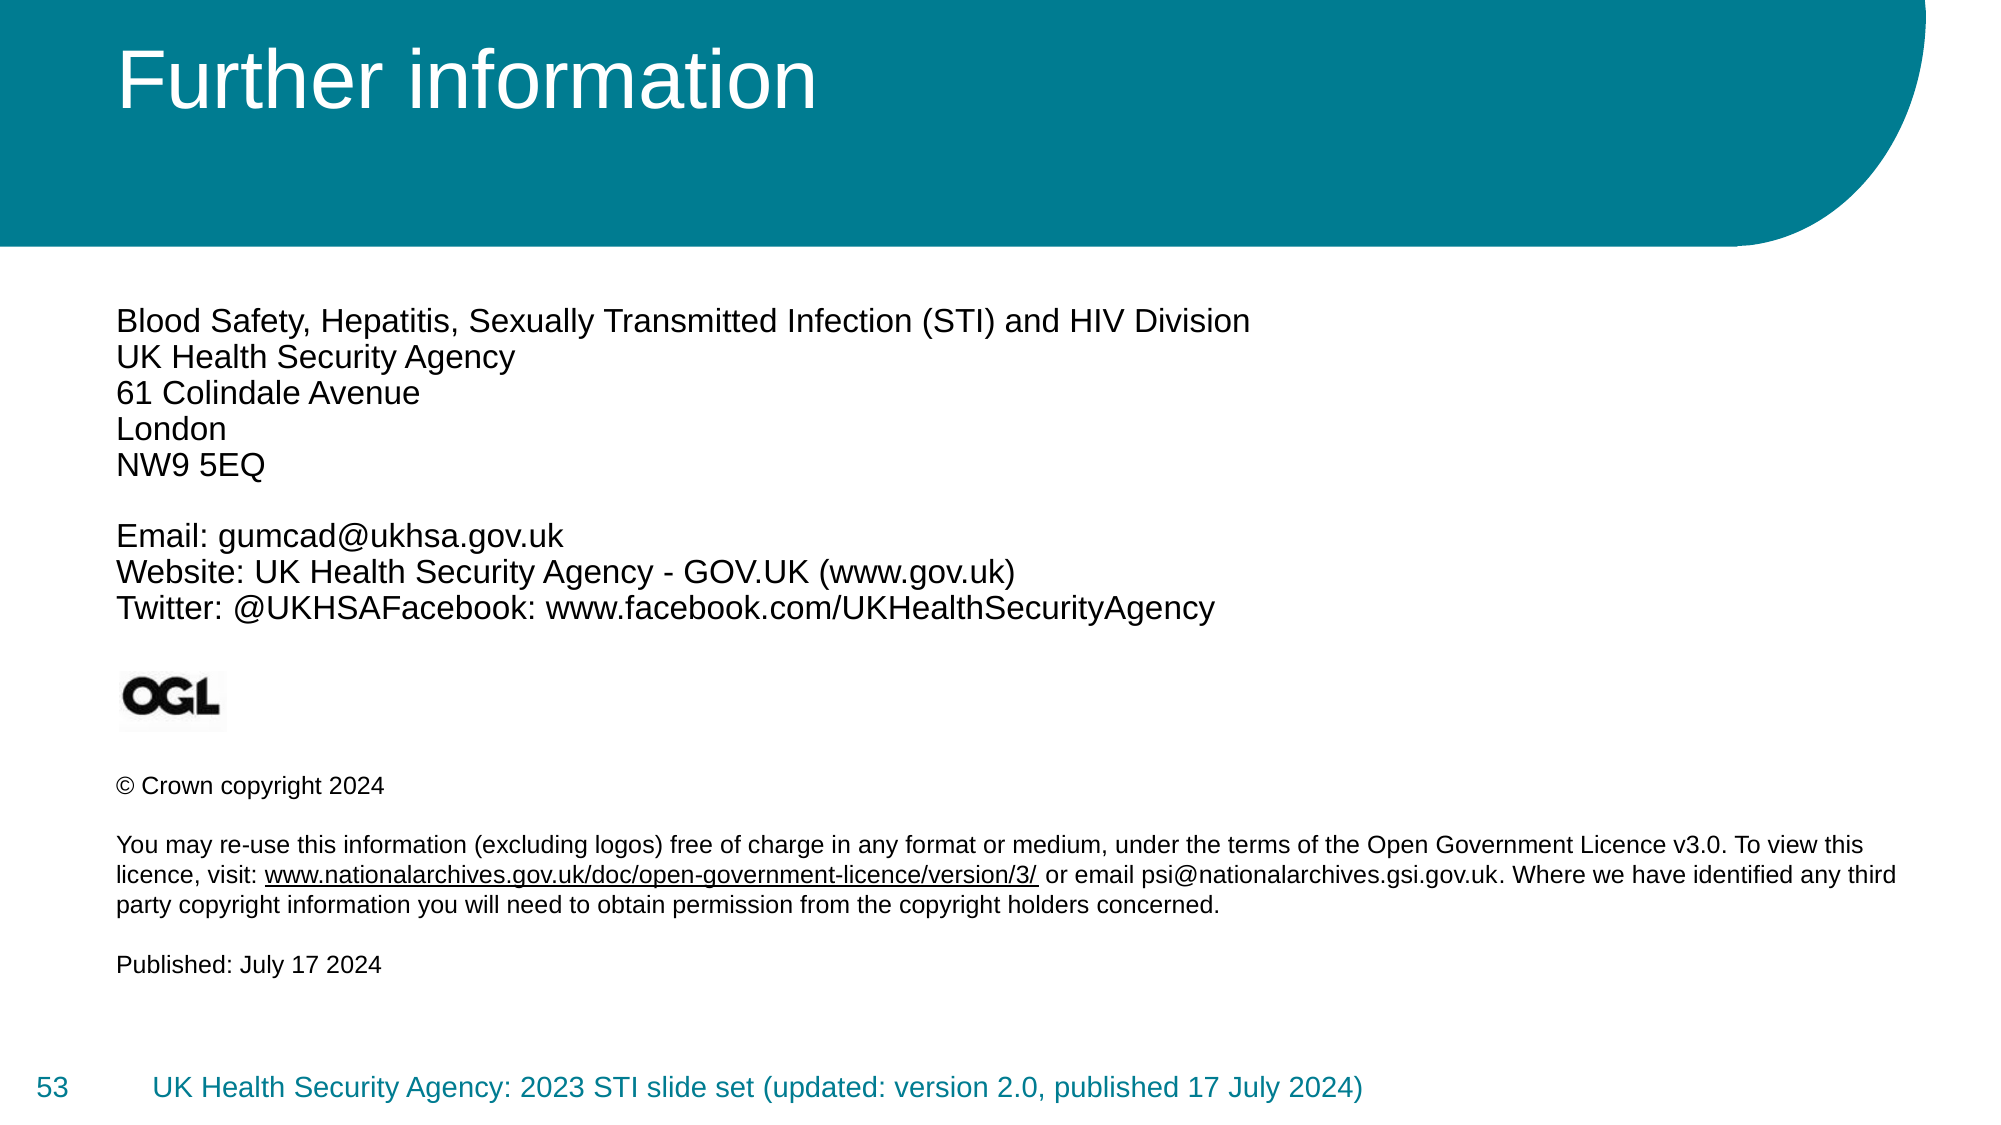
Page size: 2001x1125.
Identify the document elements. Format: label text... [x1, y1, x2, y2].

picture [119, 671, 227, 731]
list Blood Safety, Hepatitis, Sexually Transmitted Infection (STI) and HIV Division UK Health Security Agency 61 Colindale Avenue London NW9 5EQ Email: gumcad@ukhsa.gov.uk Website: UK Health Security Agency - GOV.UK (www.gov.uk) Twitter: @UKHSA Facebook: www.facebook.com/UKHealthSecurityAgency [101, 296, 1418, 731]
text_box [21, 1056, 120, 1117]
text_box UK Health Security Agency: 2023 STI slide set (updated: version 2.0, published 17 July 2024) [137, 1056, 1780, 1116]
text_box © Crown copyright 2024 You may re-use this information (excluding logos) free of charge in any format or medium, under the terms of the Open Government Licence v3.0. To view this licence, visit: www.nationalarchives.gov.uk/doc/open-government-licence/version/3/ or email psi@nationalarchives.gsi.gov.uk. Where we have identified any third party copyright information you will need to obtain permission from the copyright holders concerned. Published: July 17 2024 [101, 731, 1930, 1020]
title Further information [101, 29, 1747, 189]
